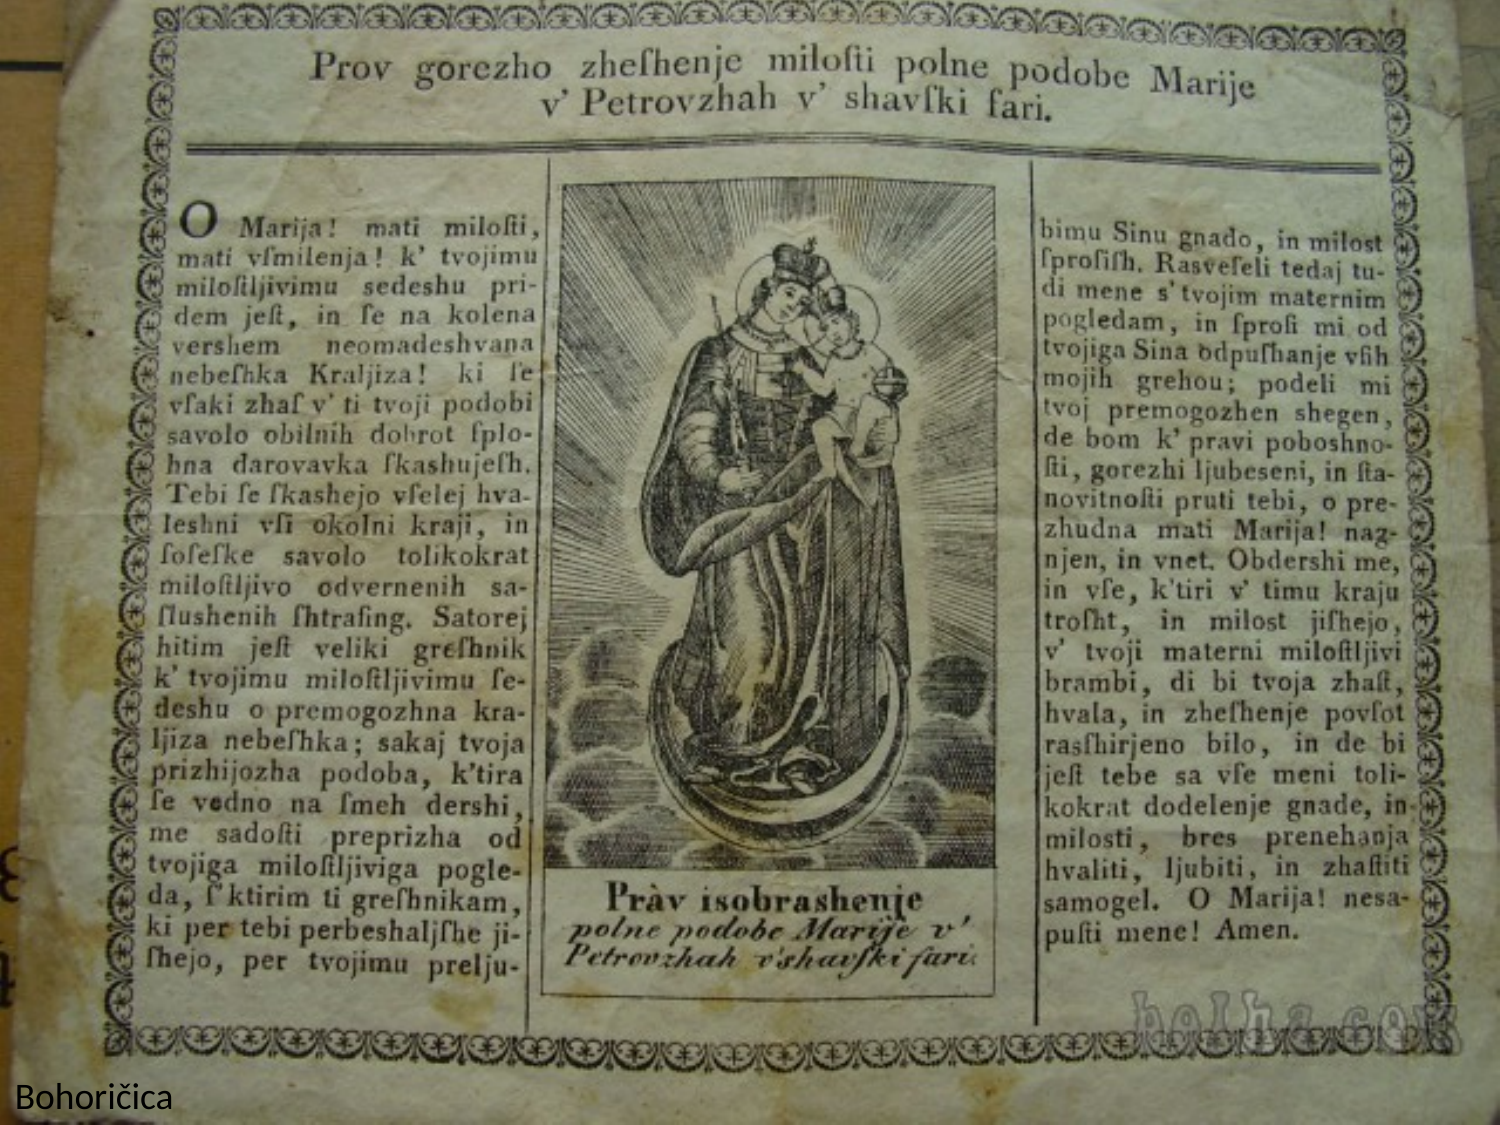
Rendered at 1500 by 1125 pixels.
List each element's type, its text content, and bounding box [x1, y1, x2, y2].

text_box Bohoričica [0, 1064, 378, 1125]
picture [0, 0, 1500, 1125]
